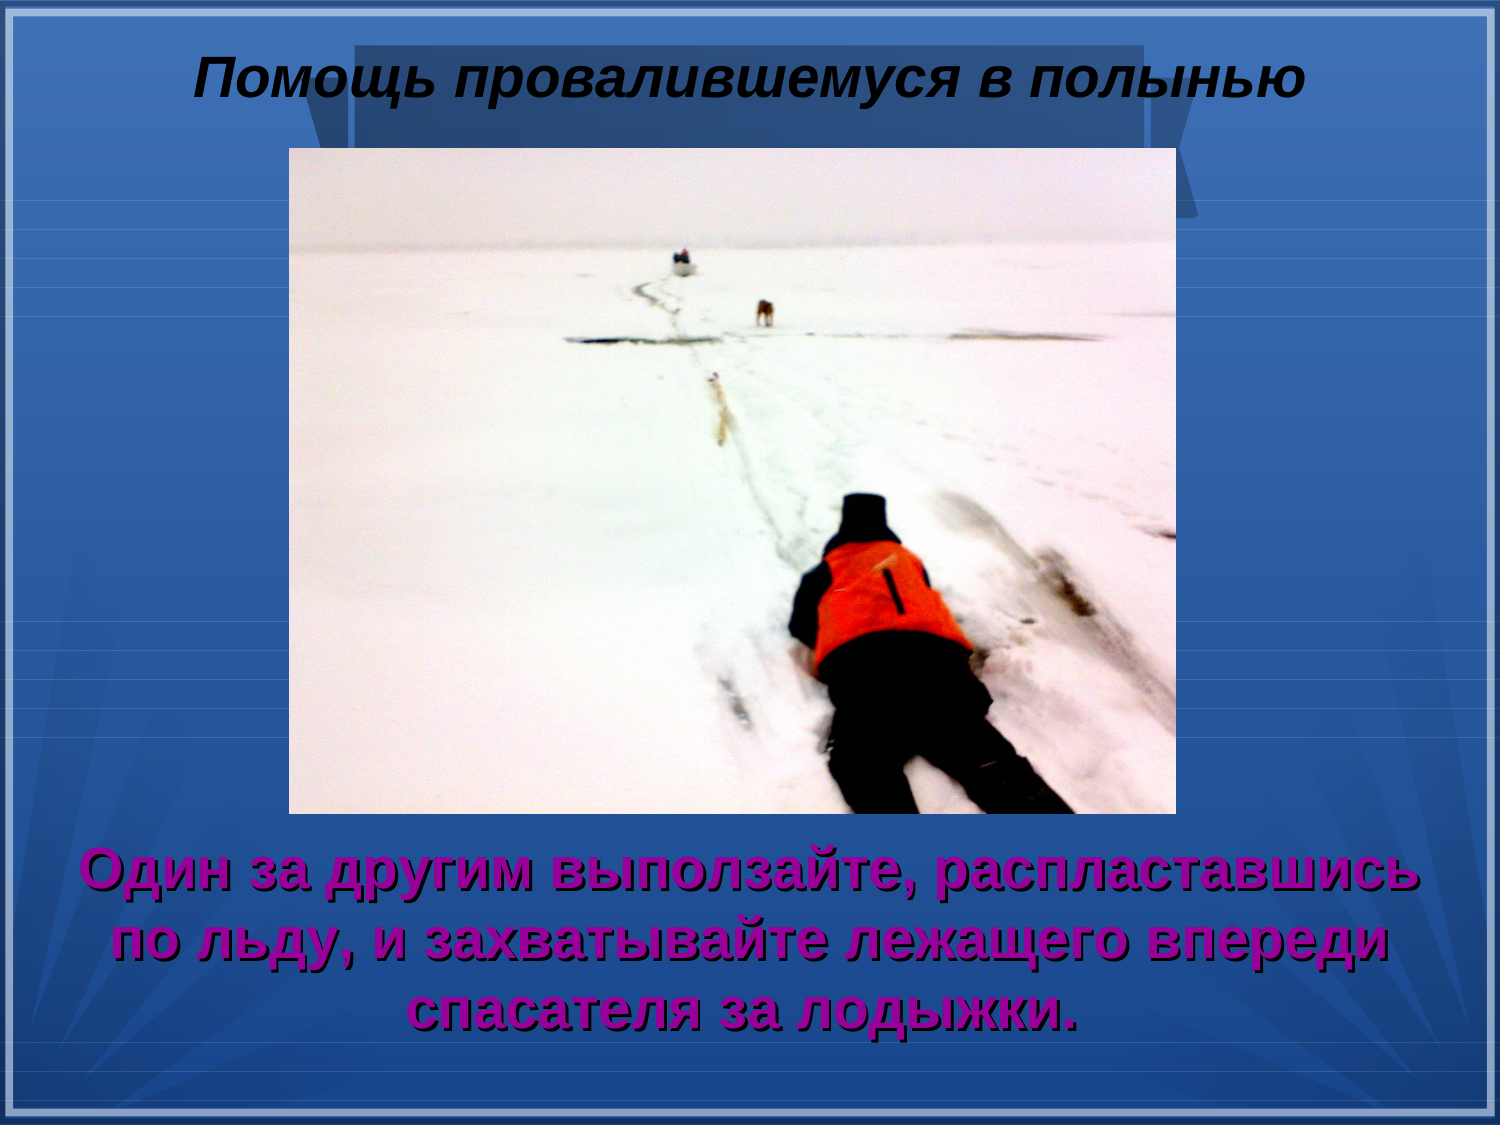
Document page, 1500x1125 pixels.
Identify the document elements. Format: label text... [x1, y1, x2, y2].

text_box Помощь провалившемуся в полынью [53, 31, 1447, 117]
picture [289, 148, 1176, 814]
text_box Один за другим выползайте, распластавшись по льду, и захватывайте лежащего впереди спасателя за лодыжки. [41, 822, 1459, 1048]
